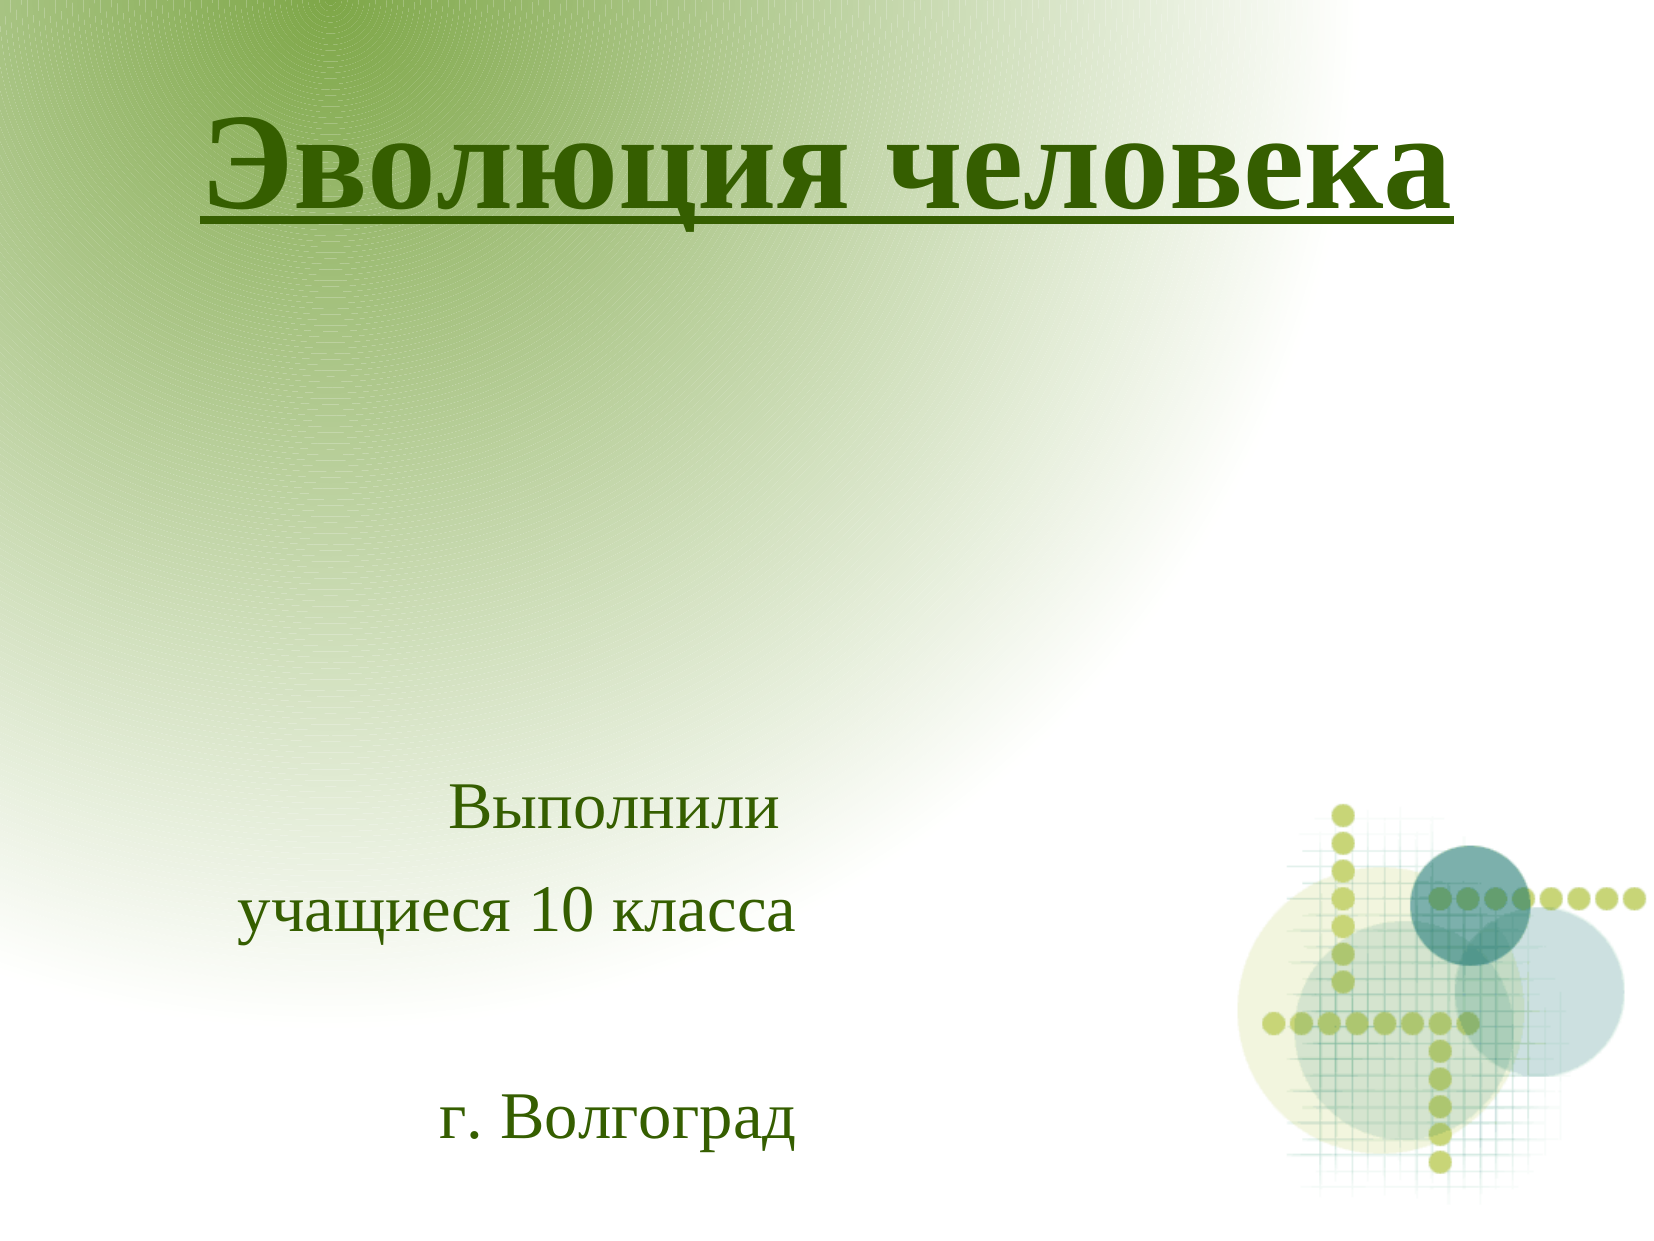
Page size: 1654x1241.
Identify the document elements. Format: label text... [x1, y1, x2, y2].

chart [383, 354, 856, 1034]
title Эволюция человека [147, 59, 1506, 267]
picture [856, 324, 1654, 1211]
list Выполнили учащиеся 10 класса г. Волгоград [108, 354, 798, 1154]
